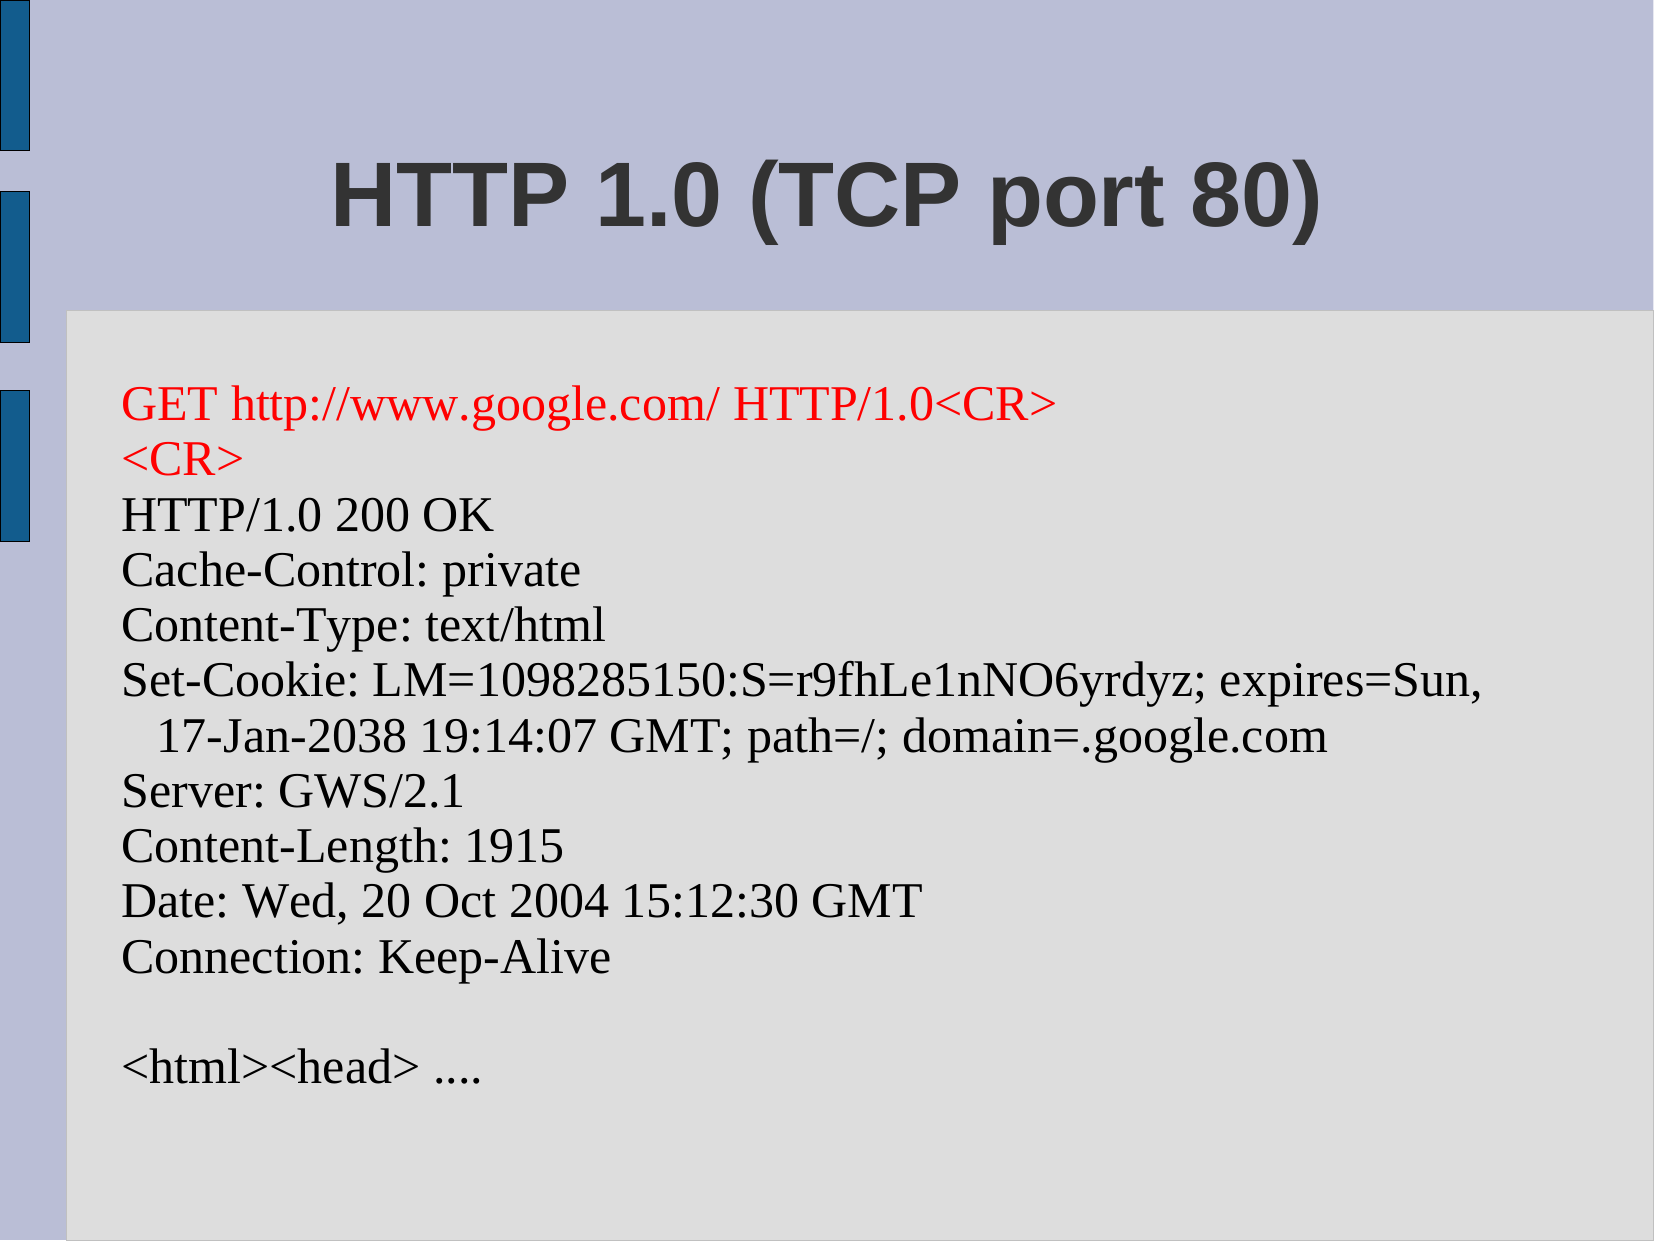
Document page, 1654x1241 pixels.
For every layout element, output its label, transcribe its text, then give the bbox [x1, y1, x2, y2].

subtitle GET http://www.google.com/ HTTP/1.0<CR> <CR> HTTP/1.0 200 OK Cache-Control: private Content-Type: text/html Set-Cookie: LM=1098285150:S=r9fhLe1nNO6yrdyz; expires=Sun, 17-Jan-2038 19:14:07 GMT; path=/; domain=.google.com Server: GWS/2.1 Content-Length: 1915 Date: Wed, 20 Oct 2004 15:12:30 GMT Connection: Keep-Alive <html><head> .... [121, 344, 1534, 1126]
title HTTP 1.0 (TCP port 80) [121, 91, 1534, 299]
